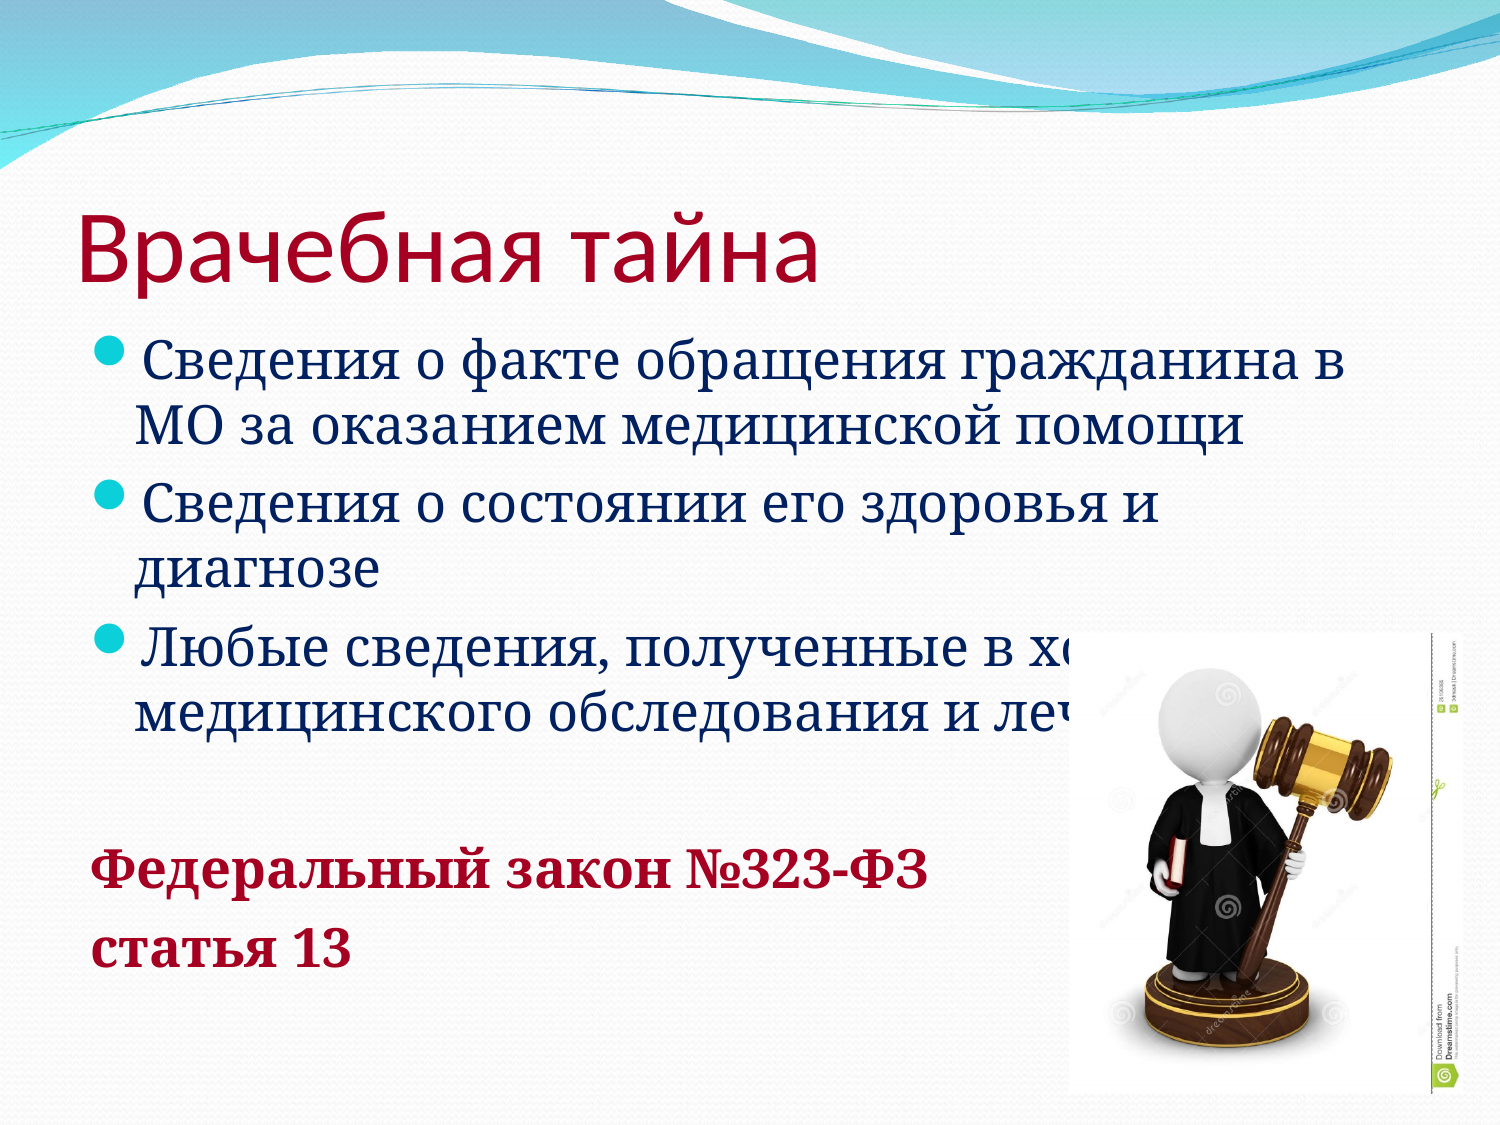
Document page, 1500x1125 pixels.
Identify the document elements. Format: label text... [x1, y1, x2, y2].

picture [0, 0, 1500, 1125]
title Врачебная тайна [75, 115, 1426, 304]
list Сведения о факте обращения гражданина в МО за оказанием медицинской помощи Сведения о состоянии его здоровья и диагнозе Любые сведения, полученные в ходе медицинского обследования и лечения Федеральный закон №323-ФЗ статья 13 [75, 317, 1426, 1038]
